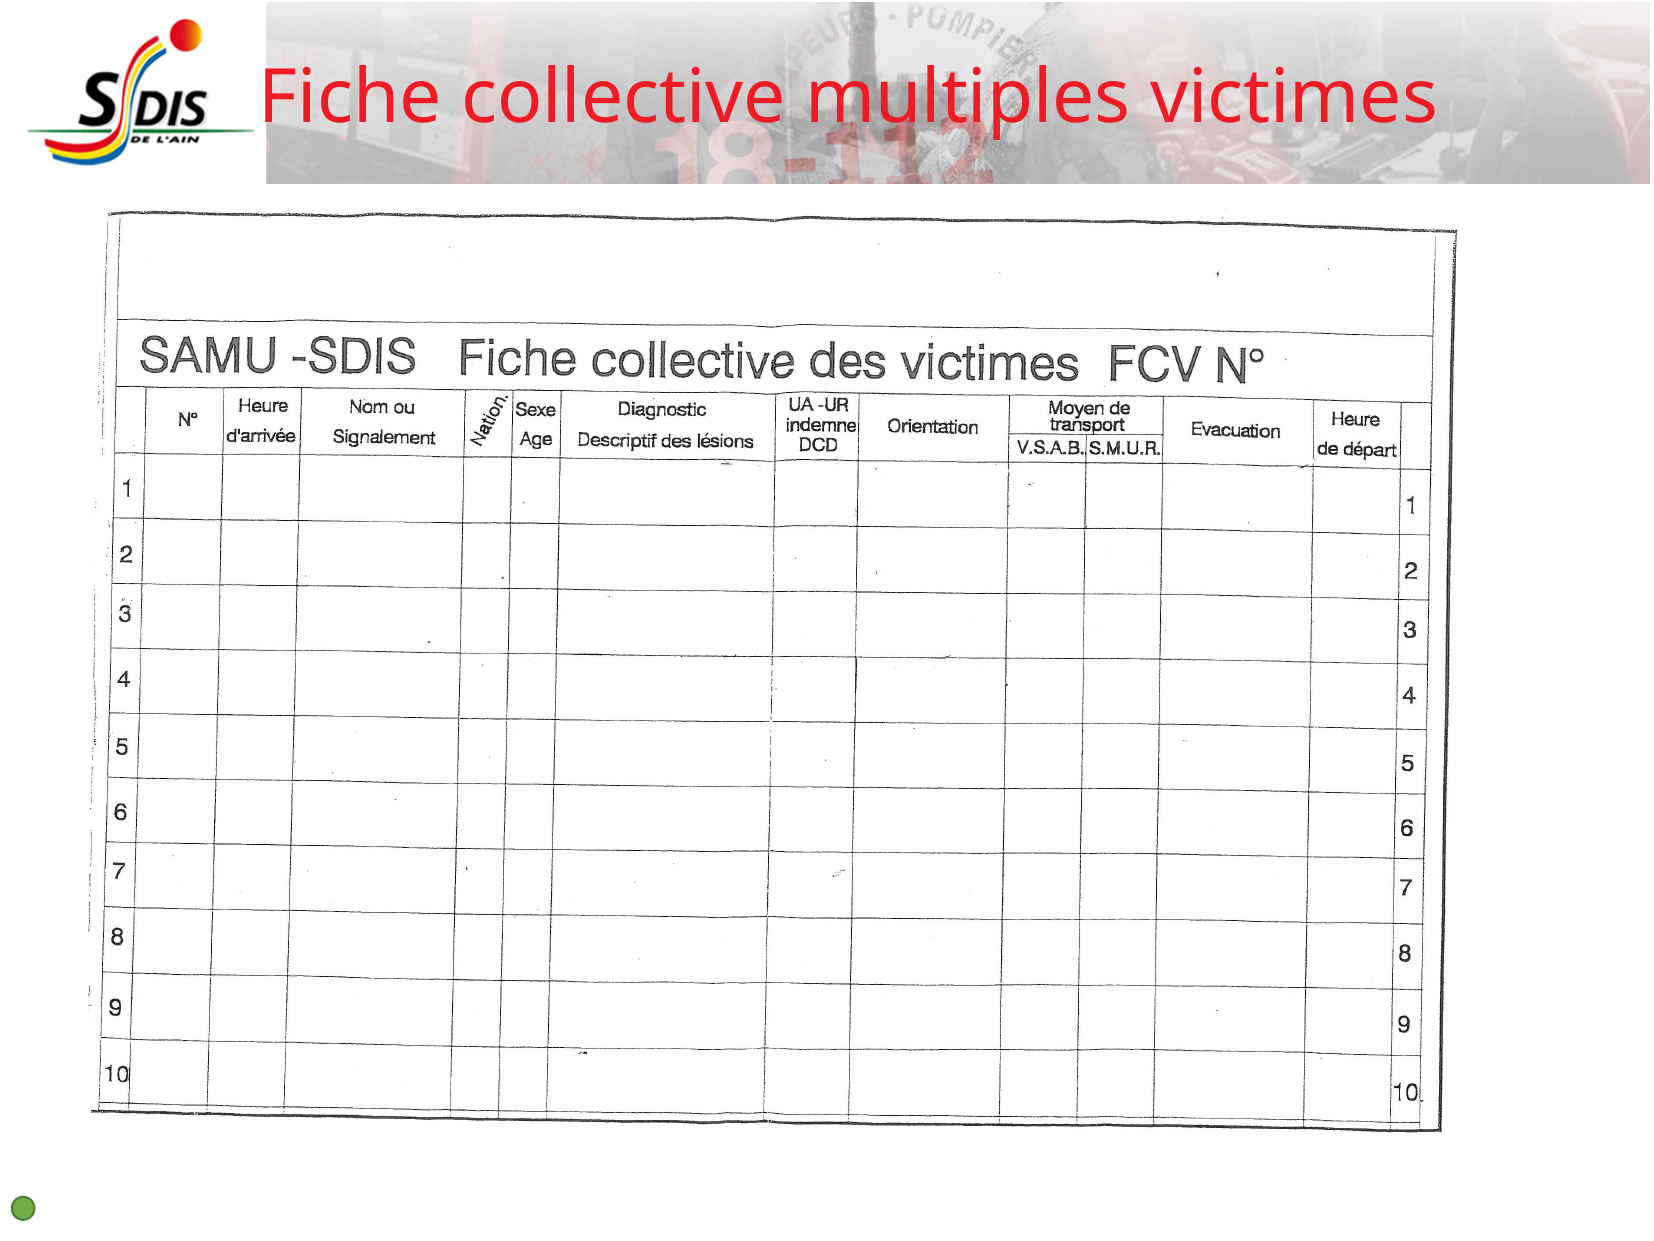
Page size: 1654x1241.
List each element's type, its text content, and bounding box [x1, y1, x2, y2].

title Fiche collective multiples victimes [67, 47, 1631, 139]
picture [11, 2, 1650, 184]
text_box [11, 1196, 35, 1220]
picture [88, 206, 1459, 1138]
